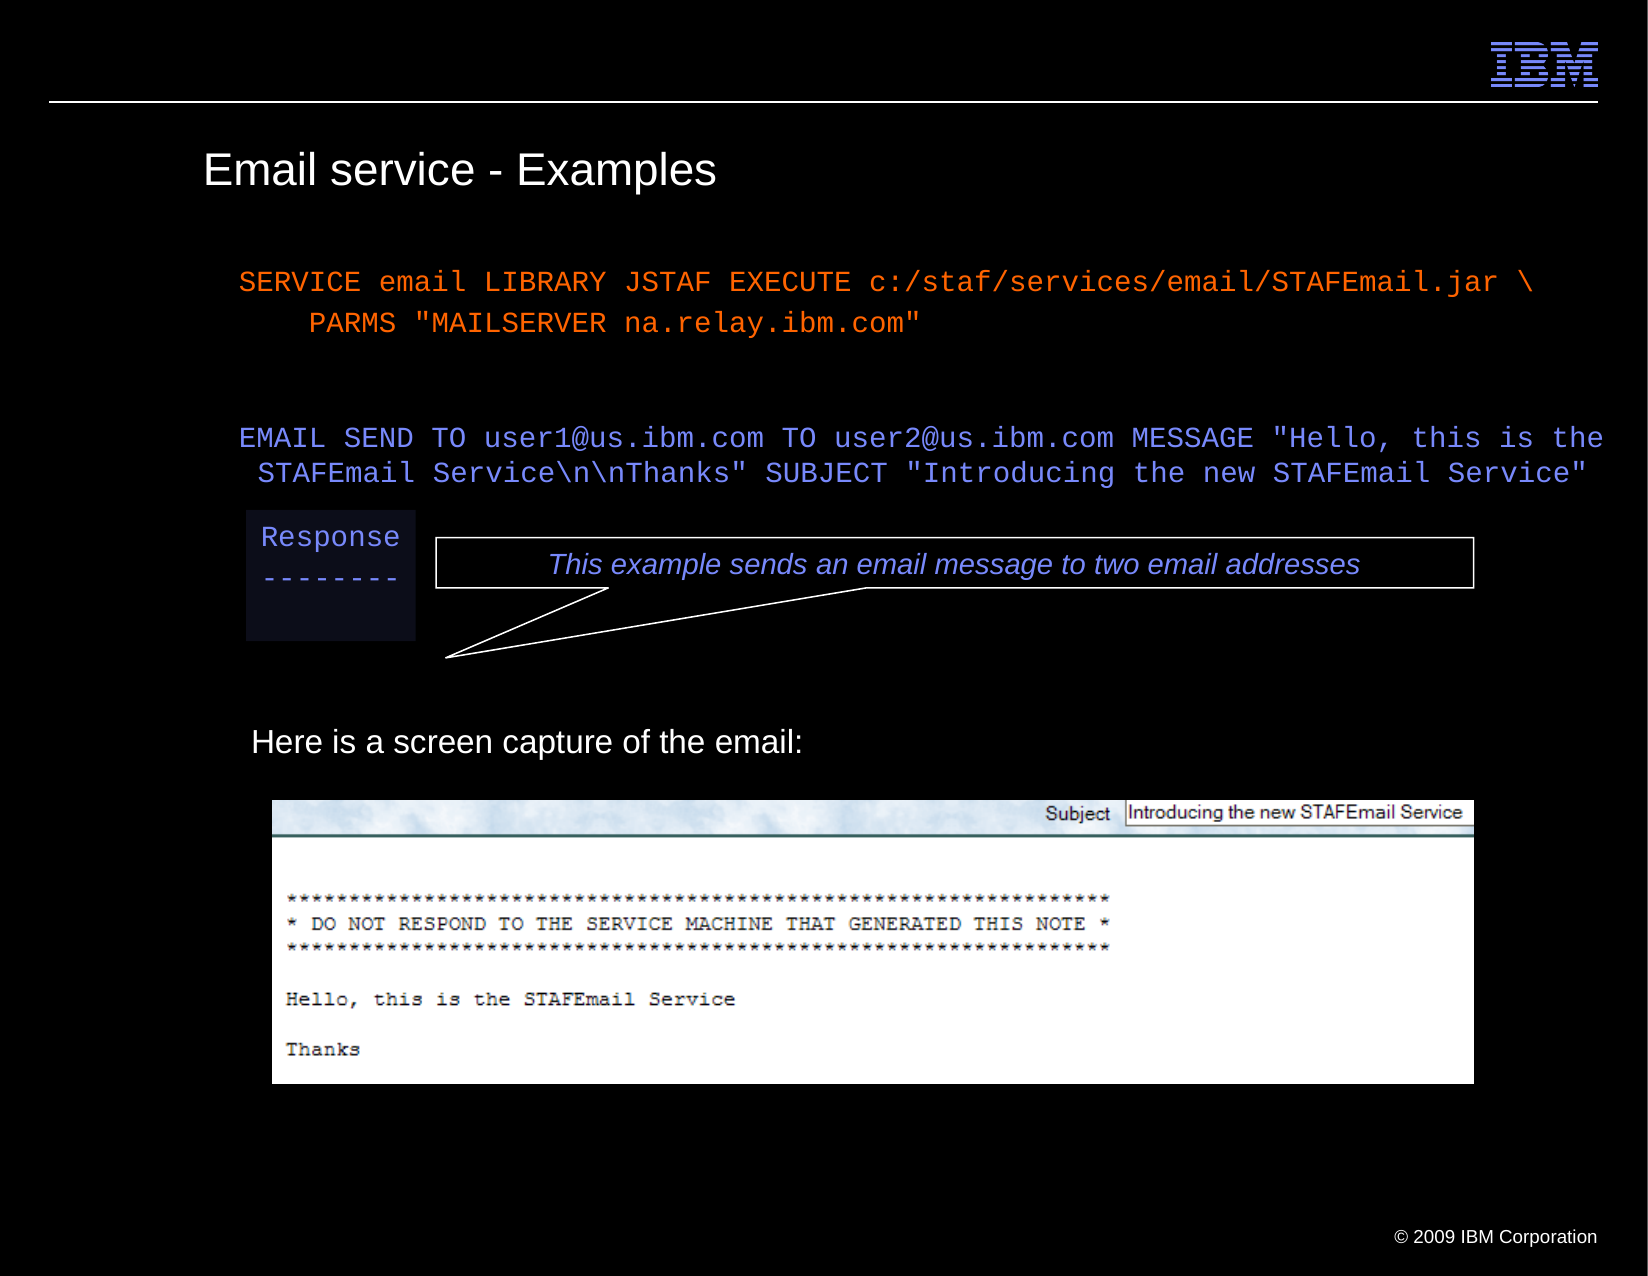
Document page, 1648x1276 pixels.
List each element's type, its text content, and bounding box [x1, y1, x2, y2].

text_box Response -------- [246, 509, 416, 642]
text_box SERVICE email LIBRARY JSTAF EXECUTE c:/staf/services/email/STAFEmail.jar \ PARMS "MAILSERVER na.relay.ibm.com" [239, 262, 1648, 339]
picture [1491, 42, 1598, 87]
title Email service - Examples [186, 137, 1648, 231]
text_box Here is a screen capture of the email: [236, 712, 1573, 769]
picture [272, 800, 1474, 1084]
text_box This example sends an email message to two email addresses [436, 537, 1474, 658]
text_box EMAIL SEND TO user1@us.ibm.com TO user2@us.ibm.com MESSAGE "Hello, this is the STAFEmail Service\n\nThanks" SUBJECT "Introducing the new STAFEmail Service" [238, 417, 1624, 488]
